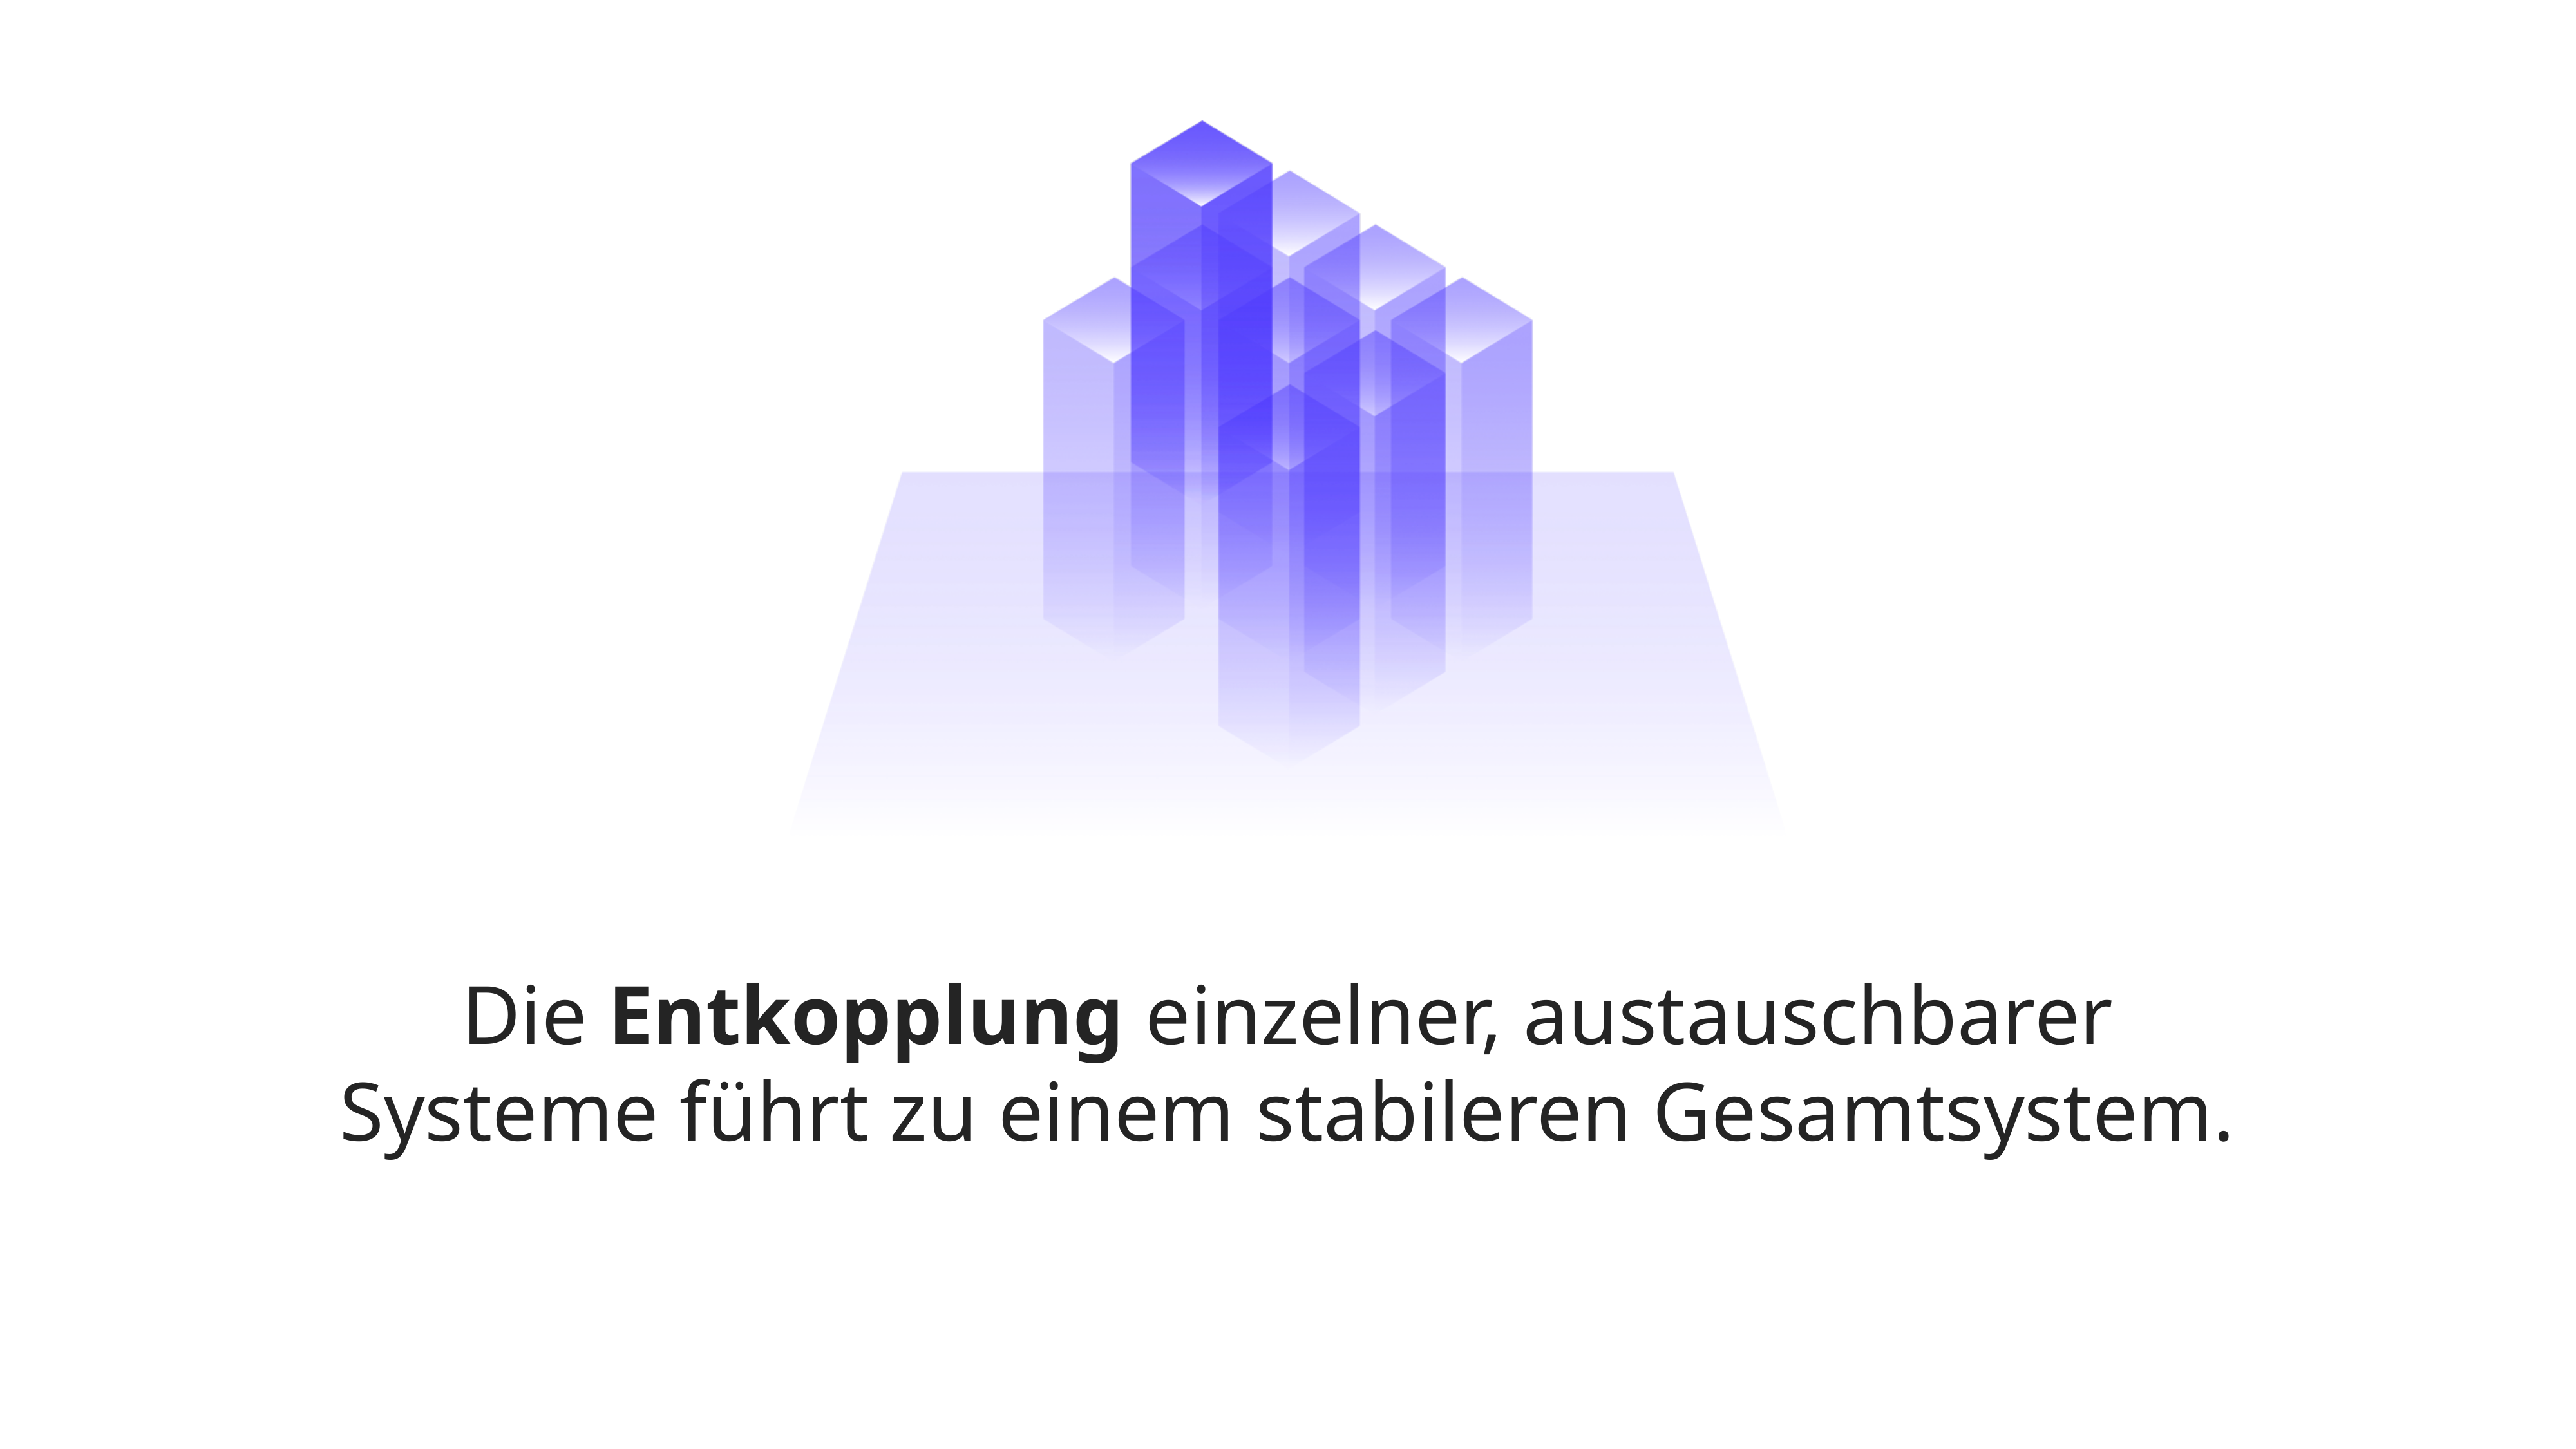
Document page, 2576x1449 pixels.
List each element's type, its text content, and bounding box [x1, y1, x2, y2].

list Die Entkopplung einzelner, austauschbarer Systeme führt zu einem stabileren Gesamtsystem. [301, 775, 2275, 1345]
picture [787, 120, 1789, 840]
